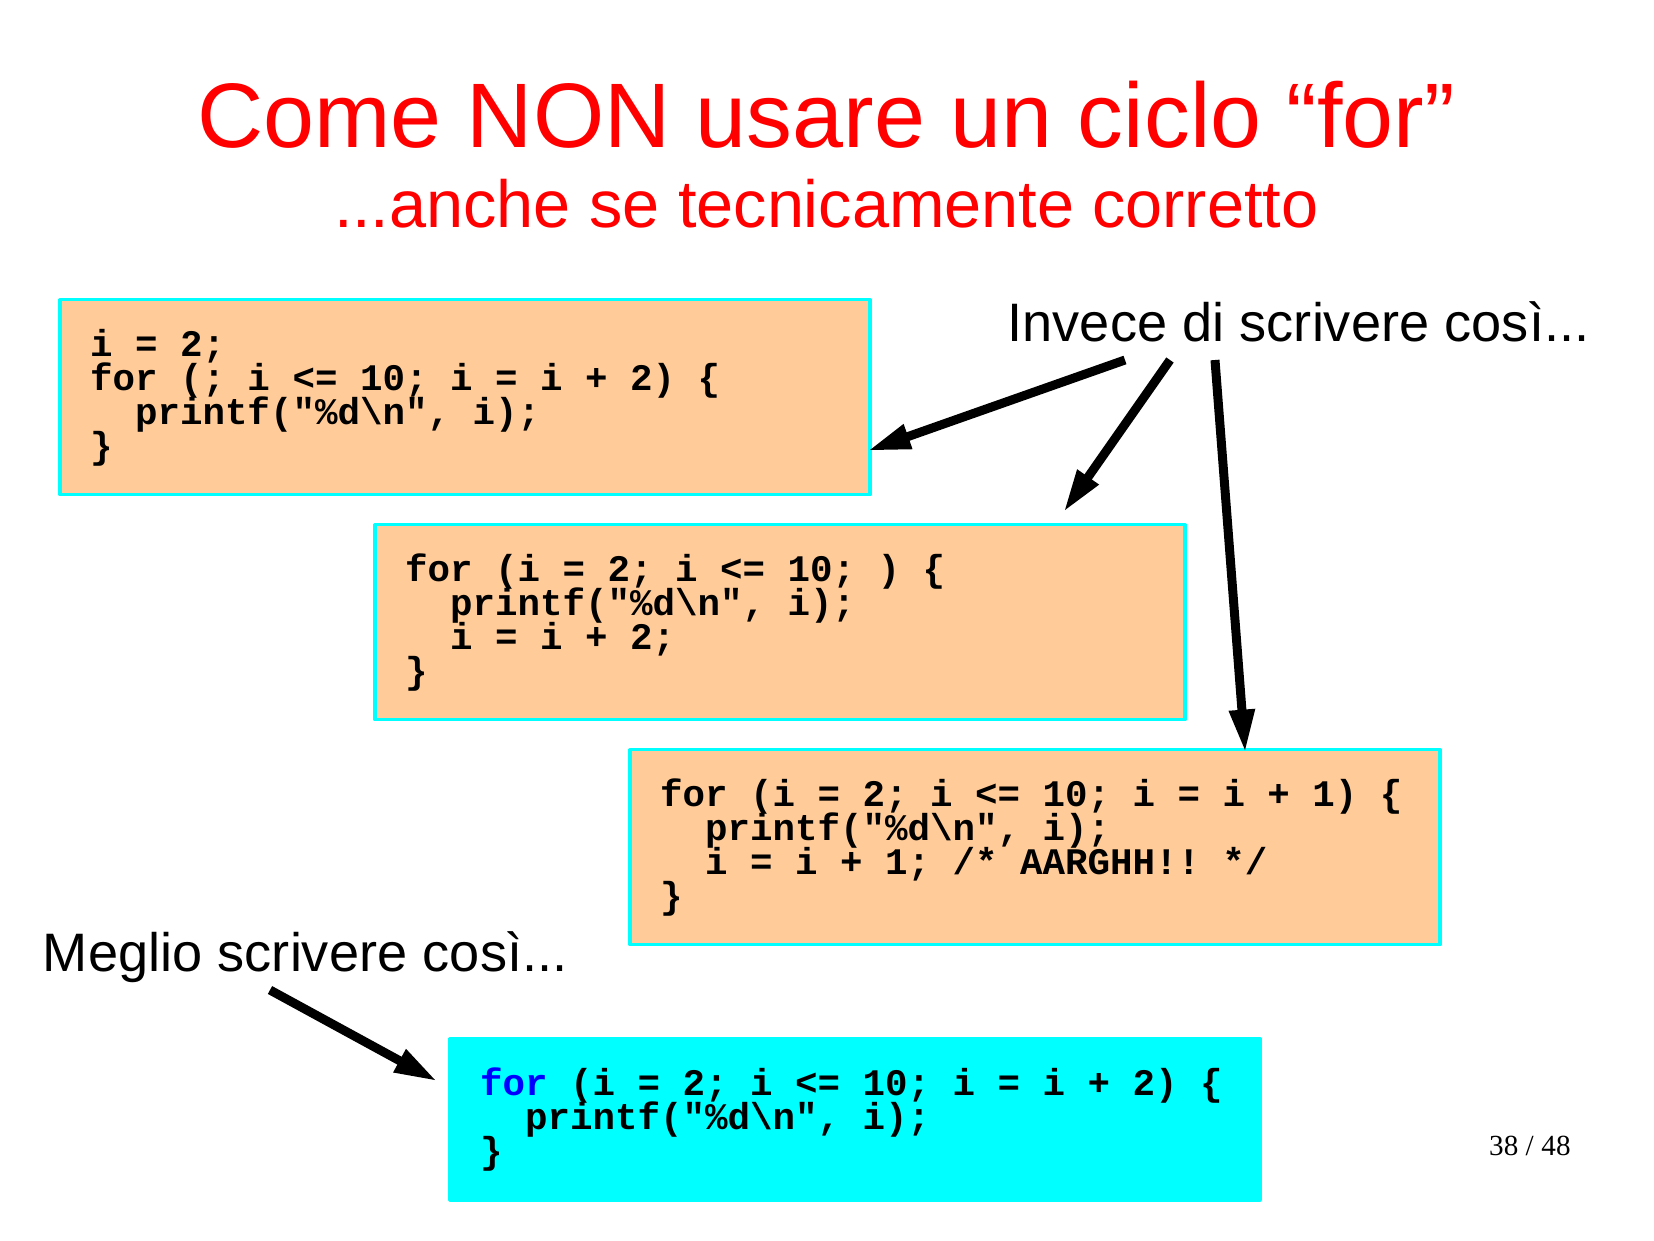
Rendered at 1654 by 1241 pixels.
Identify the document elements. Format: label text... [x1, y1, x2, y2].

title Come NON usare un ciclo “for” ...anche se tecnicamente corretto [82, 49, 1571, 257]
text_box Meglio scrivere così... [28, 915, 583, 991]
text_box i = 2; for (; i <= 10; i = i + 2) { printf("%d\n", i); } [60, 299, 871, 495]
text_box for (i = 2; i <= 10; ) { printf("%d\n", i); i = i + 2; } [375, 524, 1186, 720]
text_box Invece di scrivere così... [992, 284, 1606, 361]
text_box for (i = 2; i <= 10; i = i + 2) { printf("%d\n", i); } [450, 1038, 1261, 1201]
text_box for (i = 2; i <= 10; i = i + 1) { printf("%d\n", i); i = i + 1; /* AARGHH!! */ } [630, 749, 1441, 945]
